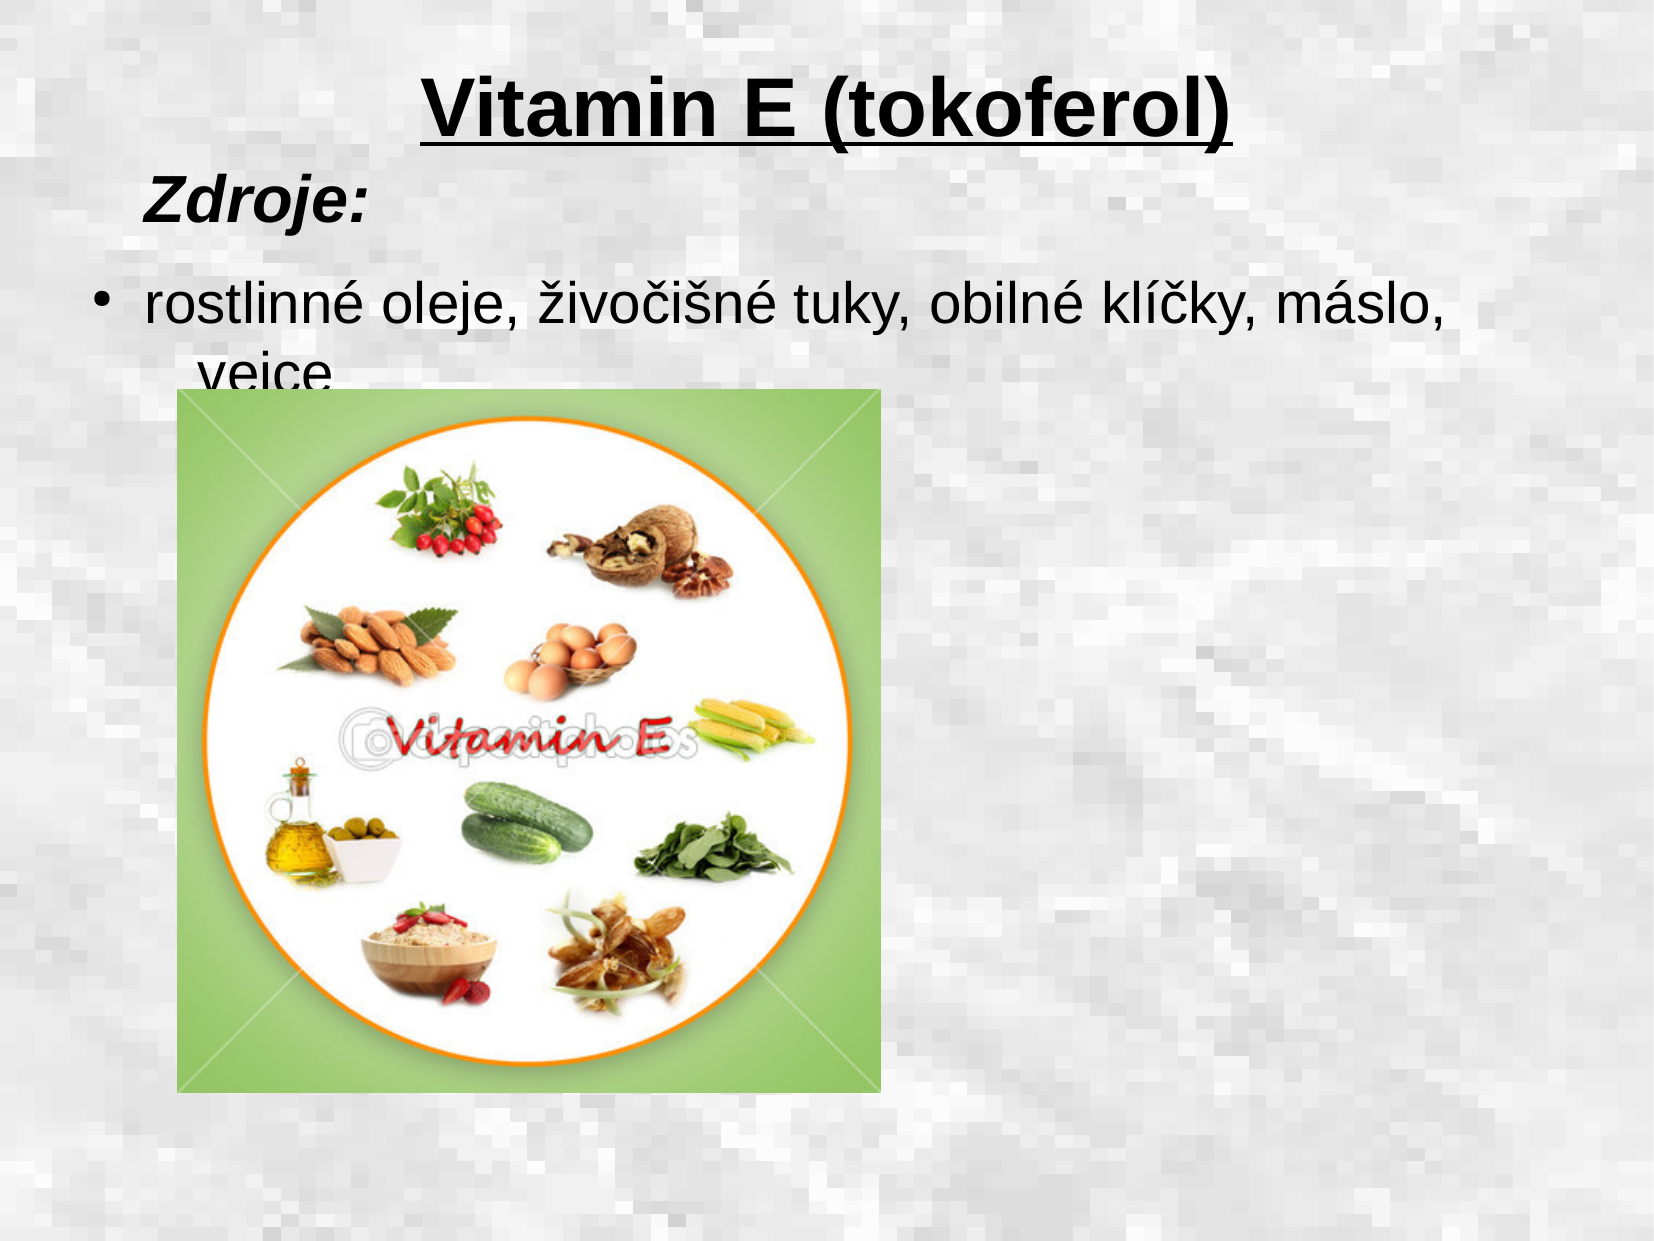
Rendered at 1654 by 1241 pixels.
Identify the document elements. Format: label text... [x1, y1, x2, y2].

picture [177, 389, 881, 1093]
title Vitamin E (tokoferol) [82, 0, 1571, 155]
list Zdroje: rostlinné oleje, živočišné tuky, obilné klíčky, máslo, vejce [56, 155, 1598, 975]
